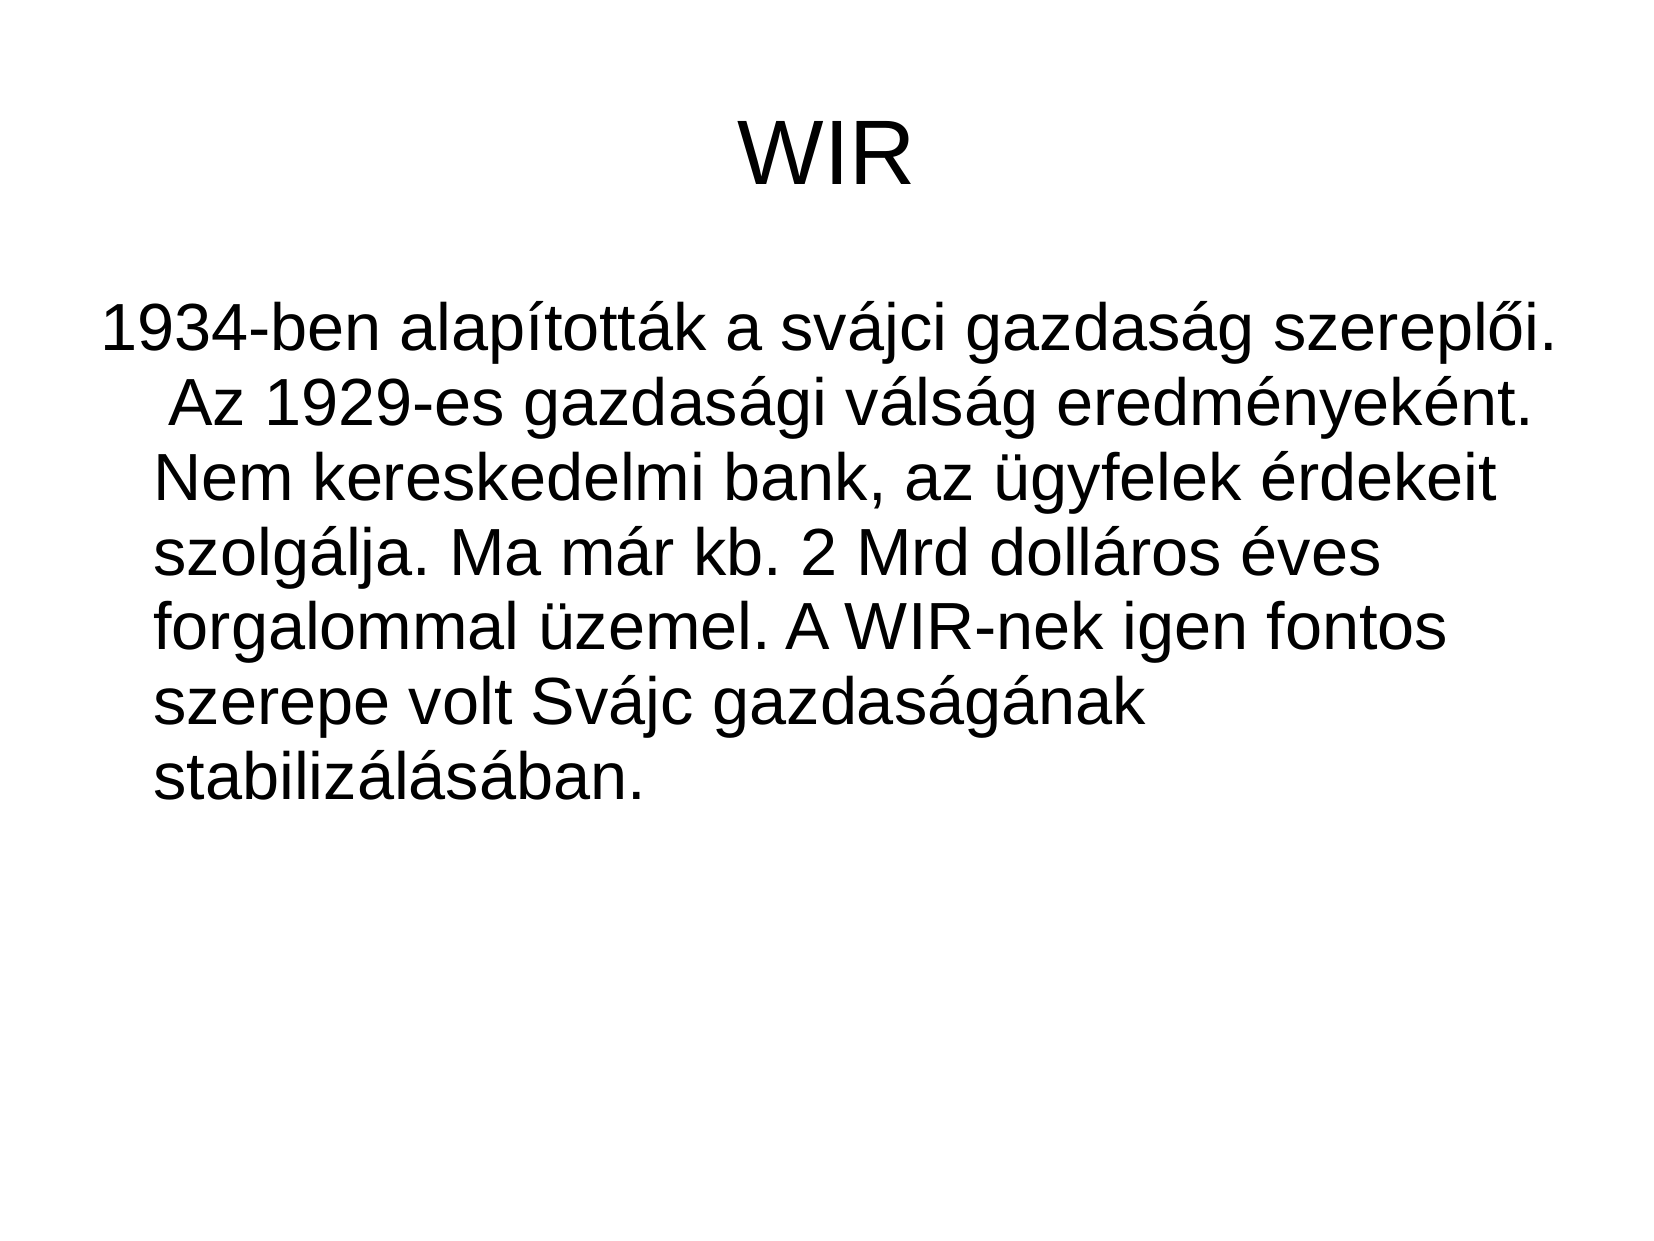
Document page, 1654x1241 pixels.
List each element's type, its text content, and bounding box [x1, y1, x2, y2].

title WIR [82, 49, 1571, 257]
list 1934-ben alapították a svájci gazdaság szereplői. Az 1929-es gazdasági válság eredményeként. Nem kereskedelmi bank, az ügyfelek érdekeit szolgálja. Ma már kb. 2 Mrd dolláros éves forgalommal üzemel. A WIR-nek igen fontos szerepe volt Svájc gazdaságának stabilizálásában. [82, 290, 1571, 1109]
